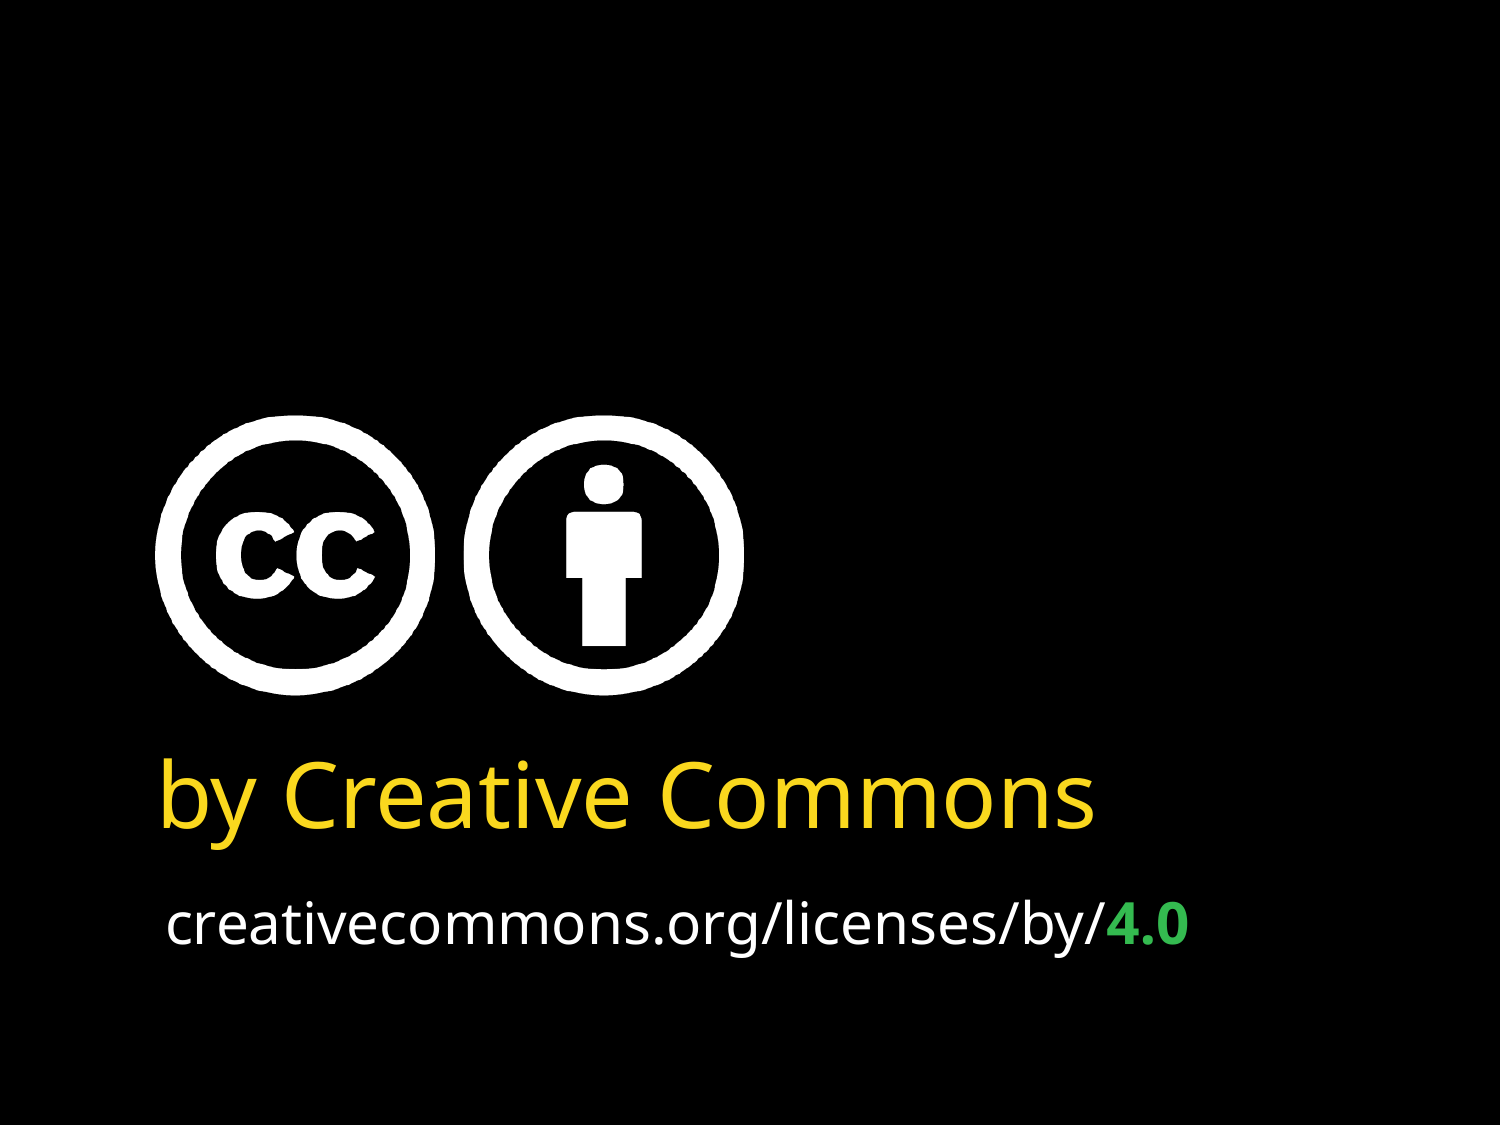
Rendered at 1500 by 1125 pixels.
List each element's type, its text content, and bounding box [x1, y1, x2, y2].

subtitle creativecommons.org/licenses/by/4.0 [150, 878, 1369, 1005]
title by Creative Commons [93, 616, 1424, 858]
picture [127, 389, 772, 725]
